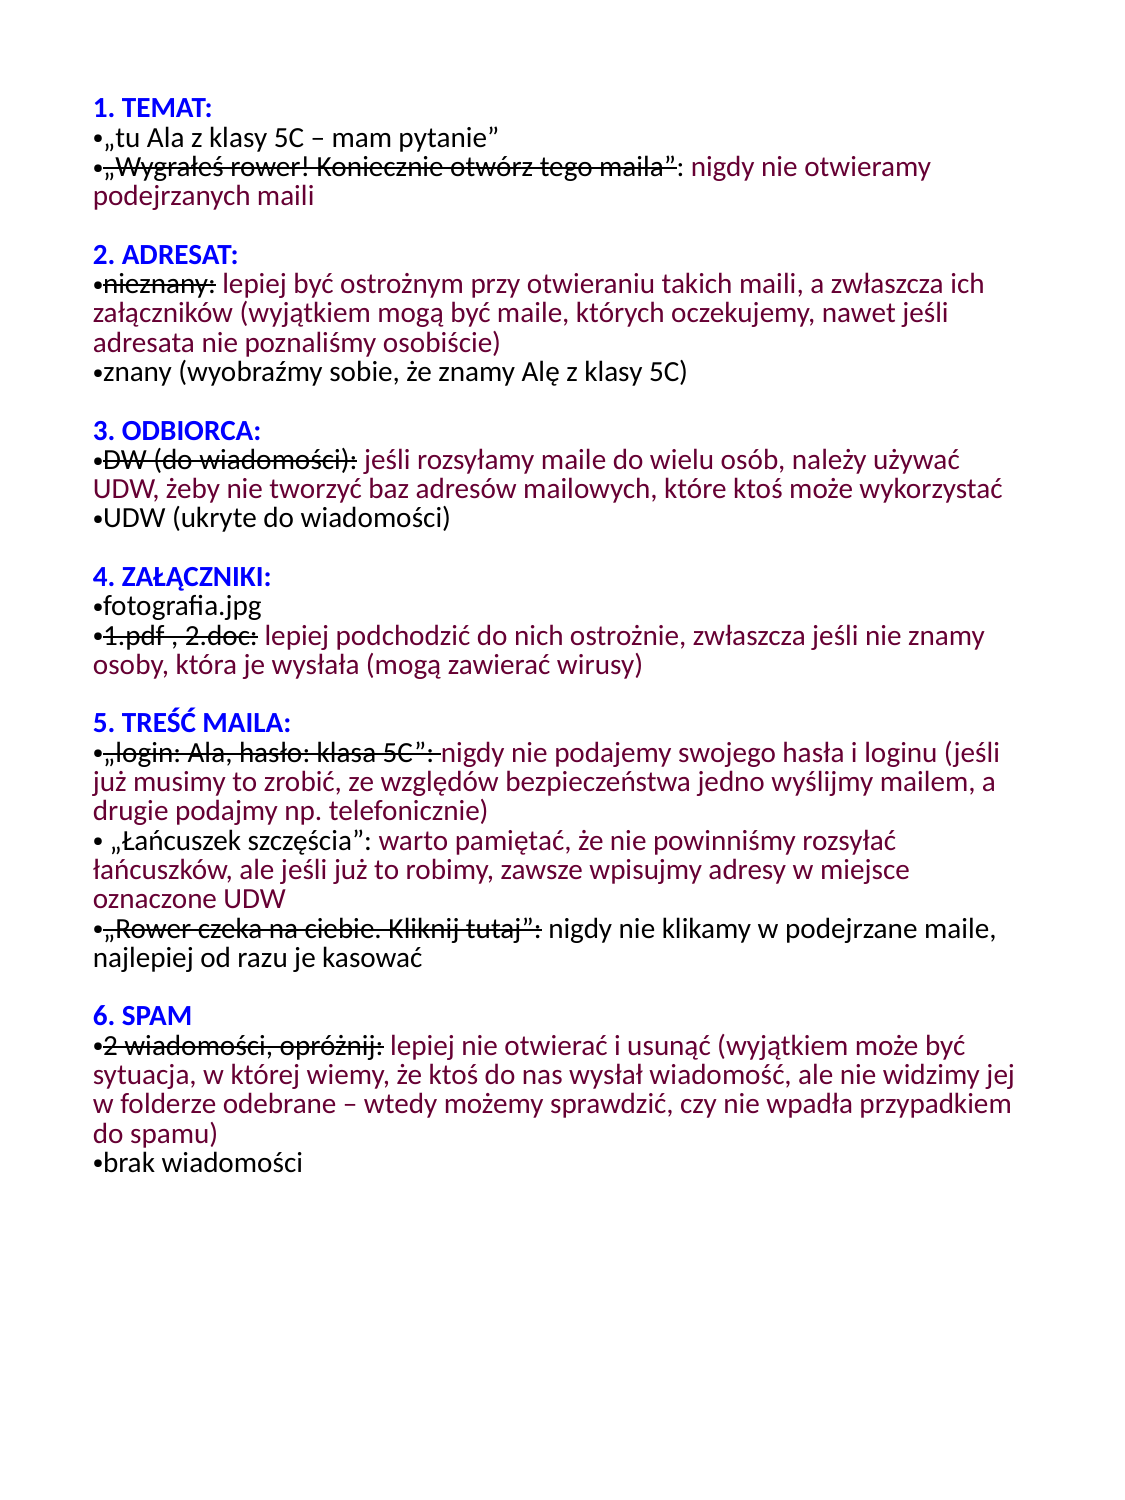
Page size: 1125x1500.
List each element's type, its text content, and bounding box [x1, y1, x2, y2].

text_box 1. TEMAT: „tu Ala z klasy 5C – mam pytanie” „Wygrałeś rower! Koniecznie otwórz tego maila”: nigdy nie otwieramy podejrzanych maili 2. ADRESAT: nieznany: lepiej być ostrożnym przy otwieraniu takich maili, a zwłaszcza ich załączników (wyjątkiem mogą być maile, których oczekujemy, nawet jeśli adresata nie poznaliśmy osobiście) znany (wyobraźmy sobie, że znamy Alę z klasy 5C) 3. ODBIORCA: DW (do wiadomości): jeśli rozsyłamy maile do wielu osób, należy używać UDW, żeby nie tworzyć baz adresów mailowych, które ktoś może wykorzystać UDW (ukryte do wiadomości) 4. ZAŁĄCZNIKI: fotografia.jpg 1.pdf , 2.doc: lepiej podchodzić do nich ostrożnie, zwłaszcza jeśli nie znamy osoby, która je wysłała (mogą zawierać wirusy) 5. TREŚĆ MAILA: „login: Ala, hasło: klasa 5C”: nigdy nie podajemy swojego hasła i loginu (jeśli już musimy to zrobić, ze względów bezpieczeństwa jedno wyślijmy mailem, a drugie podajmy np. telefonicznie) „Łańcuszek szczęścia”: warto pamiętać, że nie powinniśmy rozsyłać łańcuszków, ale jeśli już to robimy, zawsze wpisujmy adresy w miejsce oznaczone UDW „Rower czeka na ciebie. Kliknij tutaj”: nigdy nie klikamy w podejrzane maile, najlepiej od razu je kasować 6. SPAM 2 wiadomości, opróżnij: lepiej nie otwierać i usunąć (wyjątkiem może być sytuacja, w której wiemy, że ktoś do nas wysłał wiadomość, ale nie widzimy jej w folderze odebrane – wtedy możemy sprawdzić, czy nie wpadła przypadkiem do spamu) brak wiadomości [78, 88, 1047, 1188]
